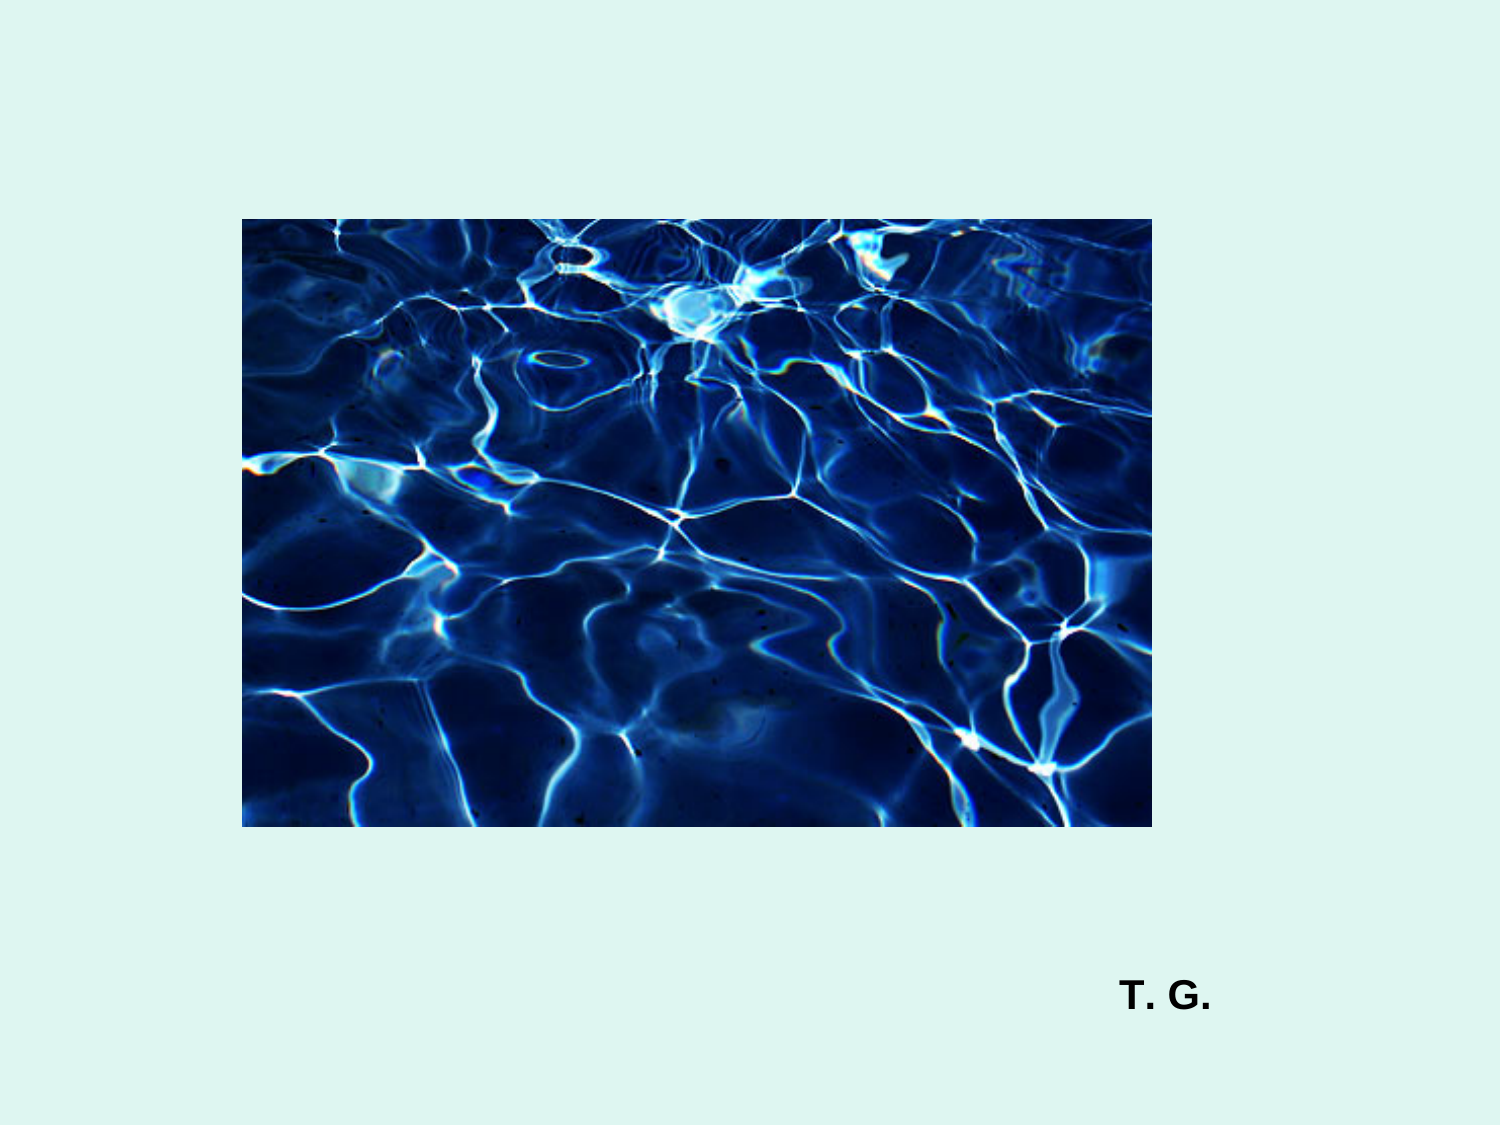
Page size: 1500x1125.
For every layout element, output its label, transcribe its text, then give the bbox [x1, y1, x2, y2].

text_box T. G. [1104, 959, 1227, 1026]
picture [242, 219, 1152, 827]
